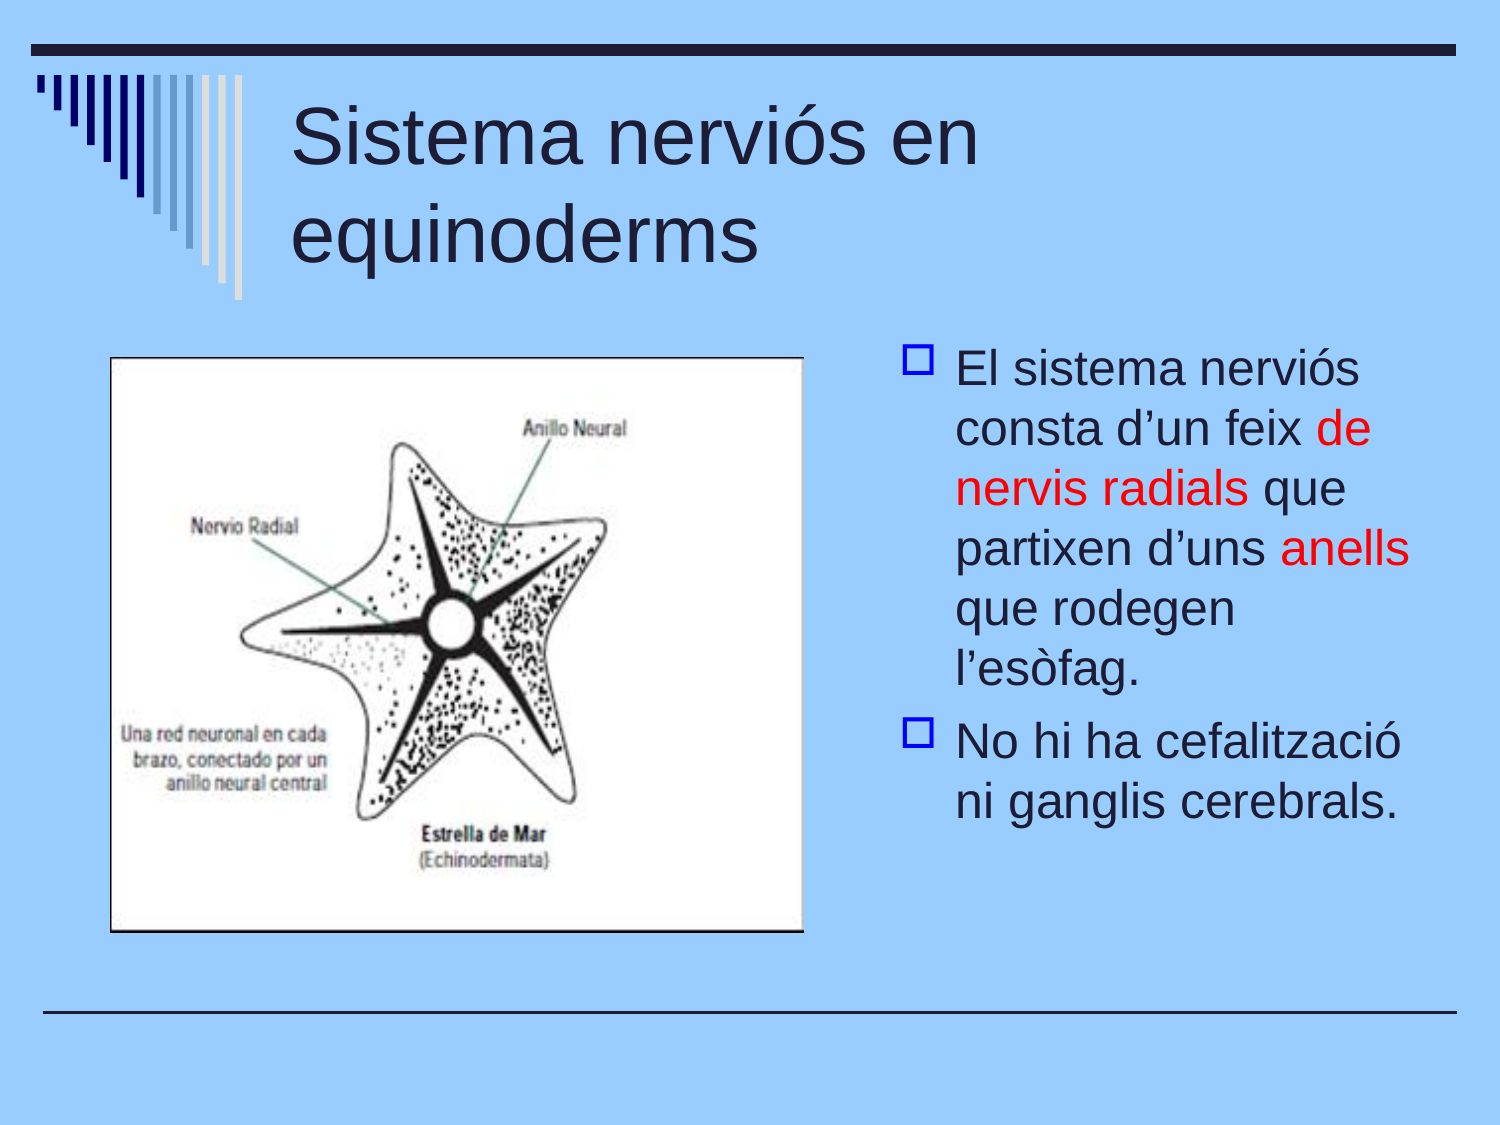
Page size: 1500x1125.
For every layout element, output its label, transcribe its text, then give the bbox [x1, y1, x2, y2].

title Sistema nerviós en equinoderms [274, 75, 1425, 288]
text_box [110, 357, 804, 934]
list El sistema nerviós consta d’un feix de nervis radials que partixen d’uns anells que rodegen l’esòfag. No hi ha cefalització ni ganglis cerebrals. [884, 328, 1450, 1013]
